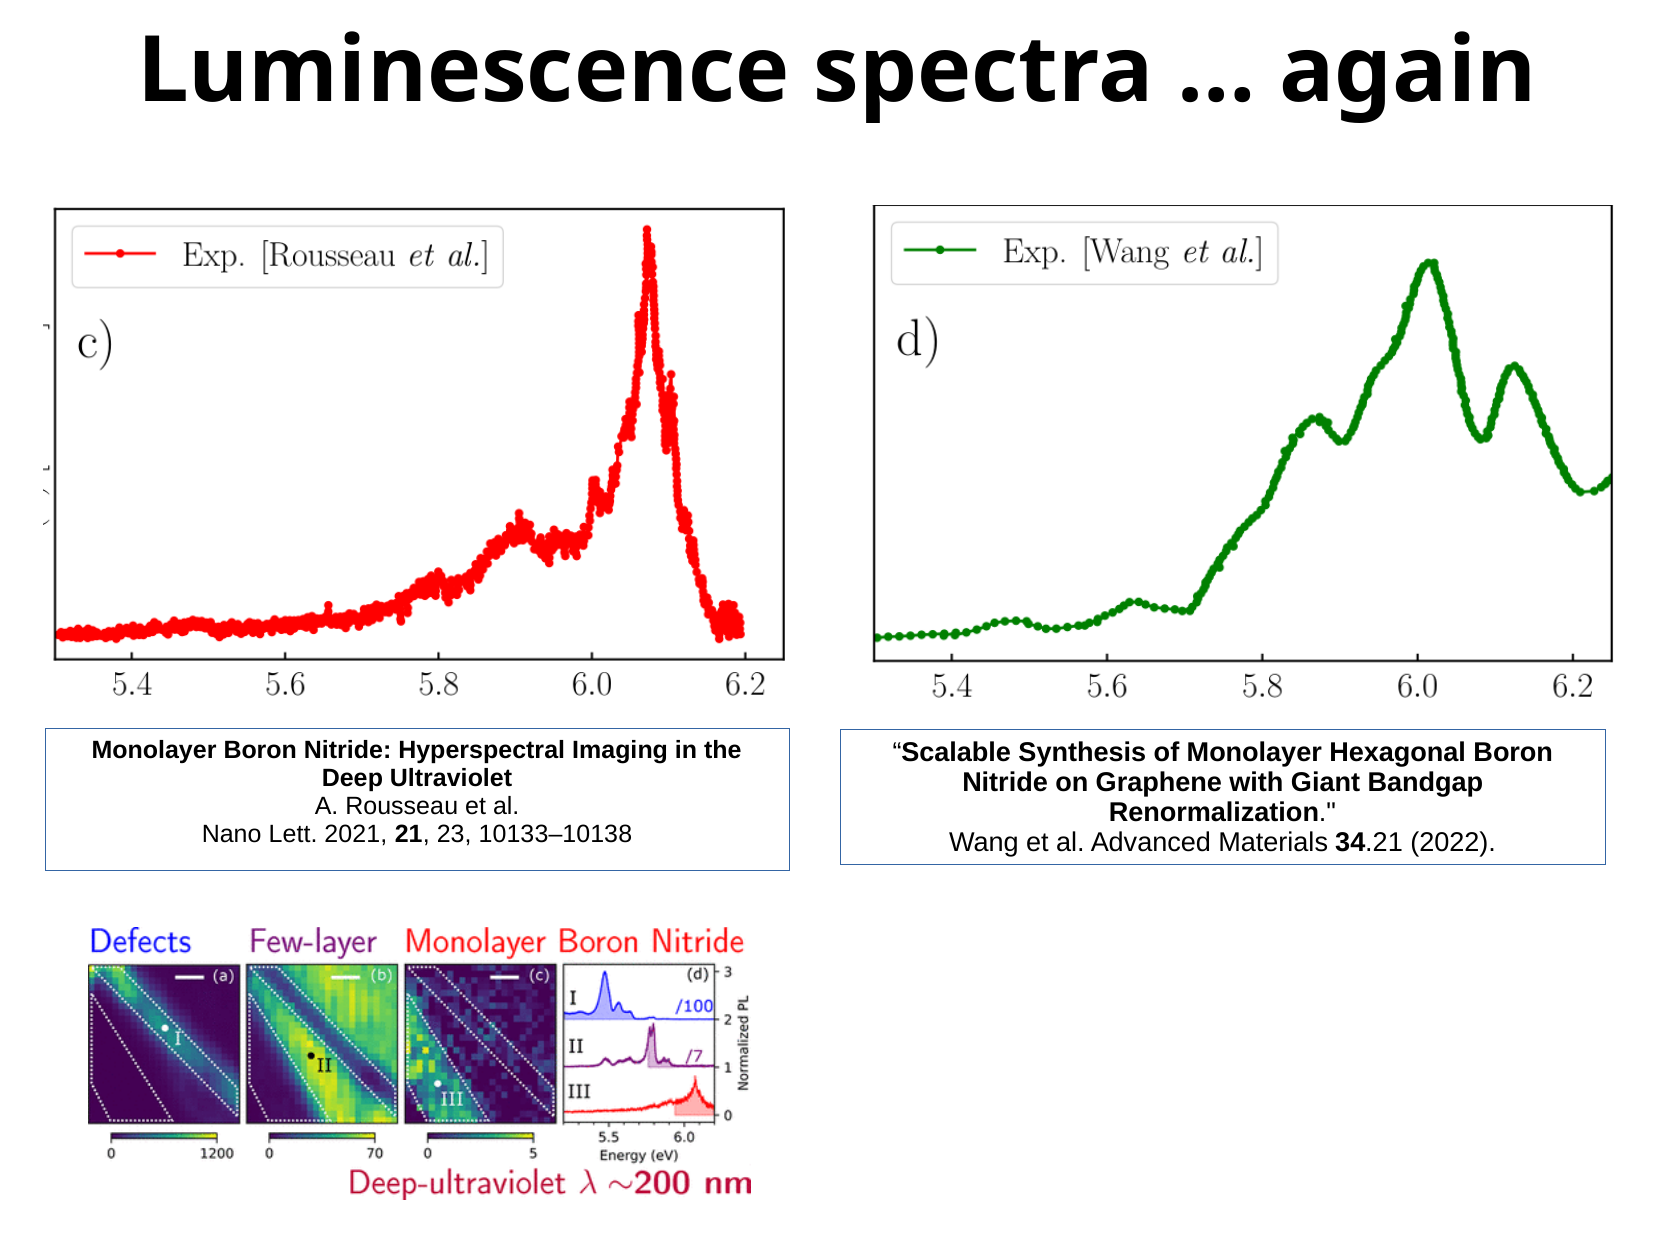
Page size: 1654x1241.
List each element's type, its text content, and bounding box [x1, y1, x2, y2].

picture [88, 927, 751, 1201]
text_box Monolayer Boron Nitride: Hyperspectral Imaging in the Deep Ultraviolet A. Rousseau et al. Nano Lett. 2021, 21, 23, 10133–10138 [45, 728, 790, 871]
text_box “Scalable Synthesis of Monolayer Hexagonal Boron Nitride on Graphene with Giant Bandgap Renormalization." Wang et al. Advanced Materials 34.21 (2022). [840, 729, 1606, 865]
picture [867, 205, 1618, 704]
picture [43, 203, 790, 706]
title Luminescence spectra … again [17, 0, 1654, 139]
